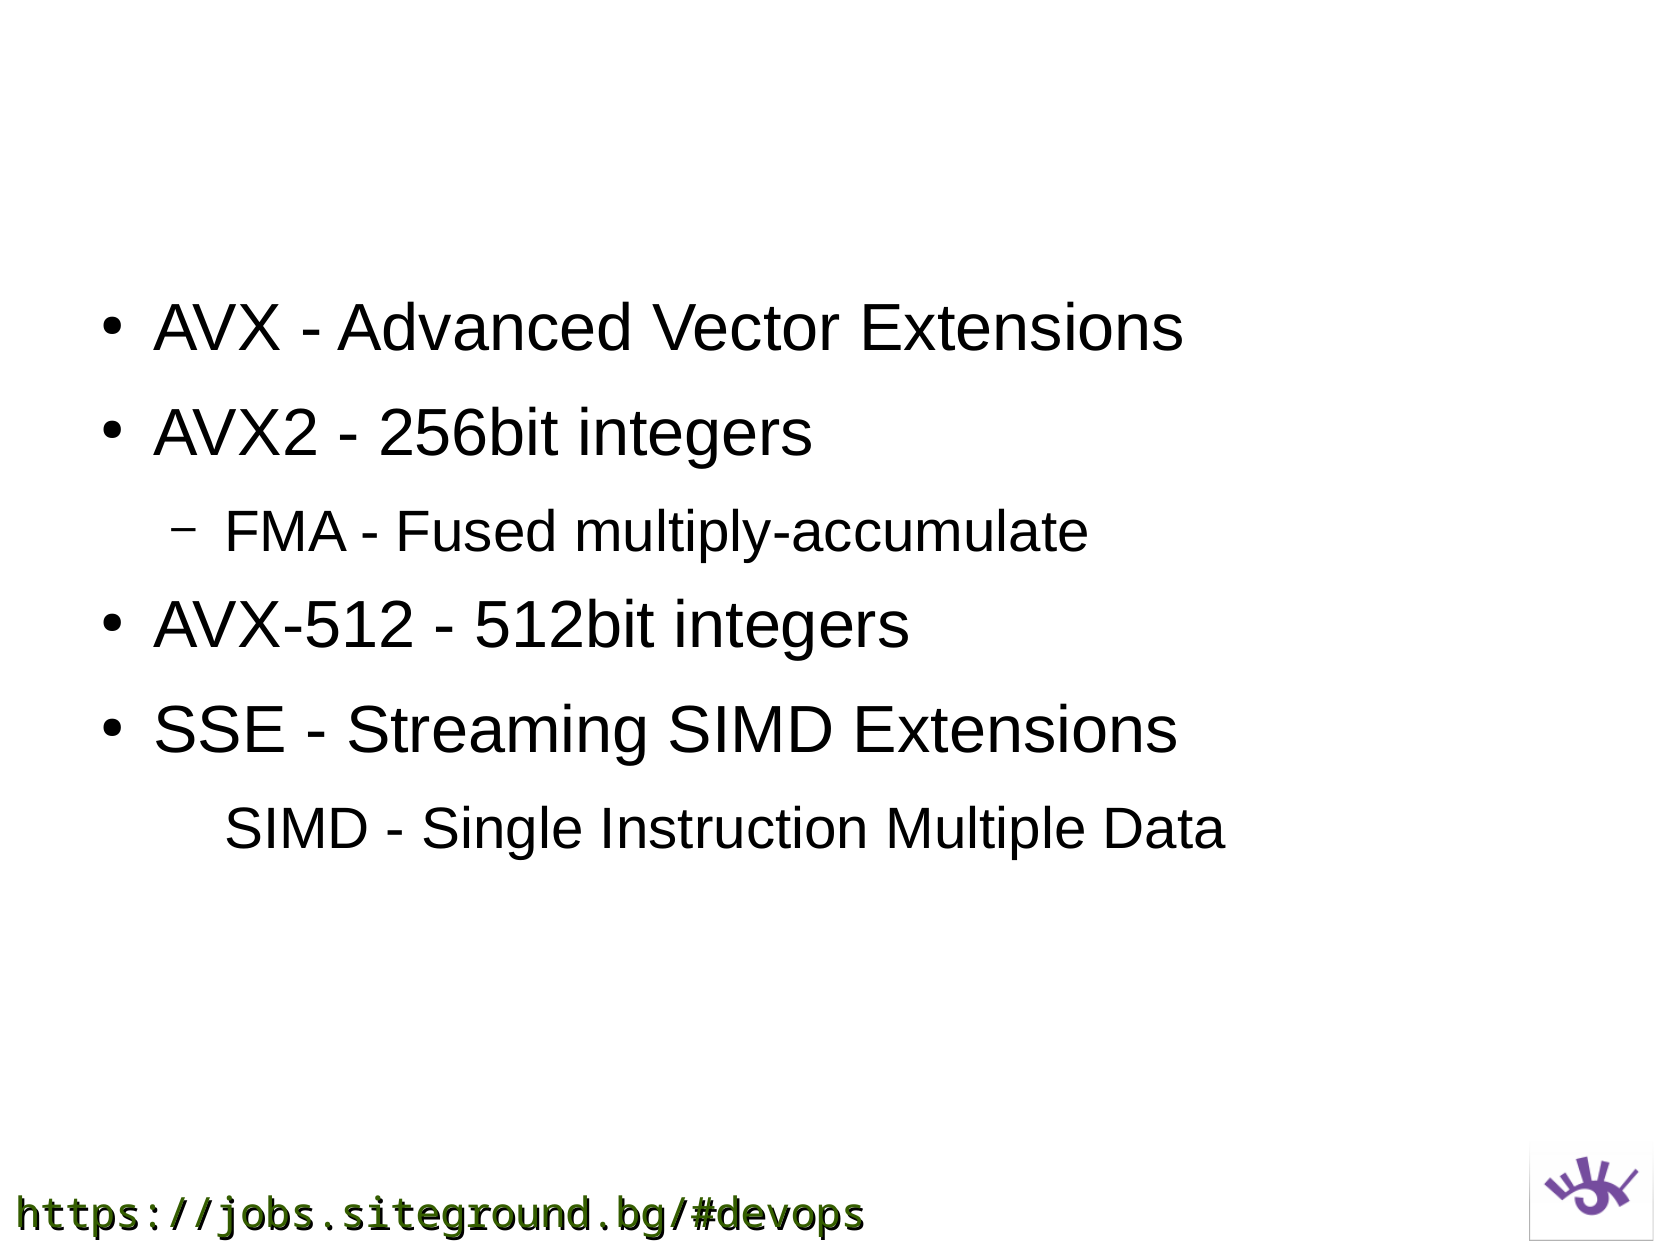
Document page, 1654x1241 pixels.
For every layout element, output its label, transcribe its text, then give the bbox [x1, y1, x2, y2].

list AVX - Advanced Vector Extensions AVX2 - 256bit integers FMA - Fused multiply-accumulate AVX-512 - 512bit integers SSE - Streaming SIMD Extensions SIMD - Single Instruction Multiple Data [82, 290, 1571, 1010]
text_box https://jobs.siteground.bg/#devops [0, 1175, 889, 1240]
picture [1529, 1134, 1654, 1241]
